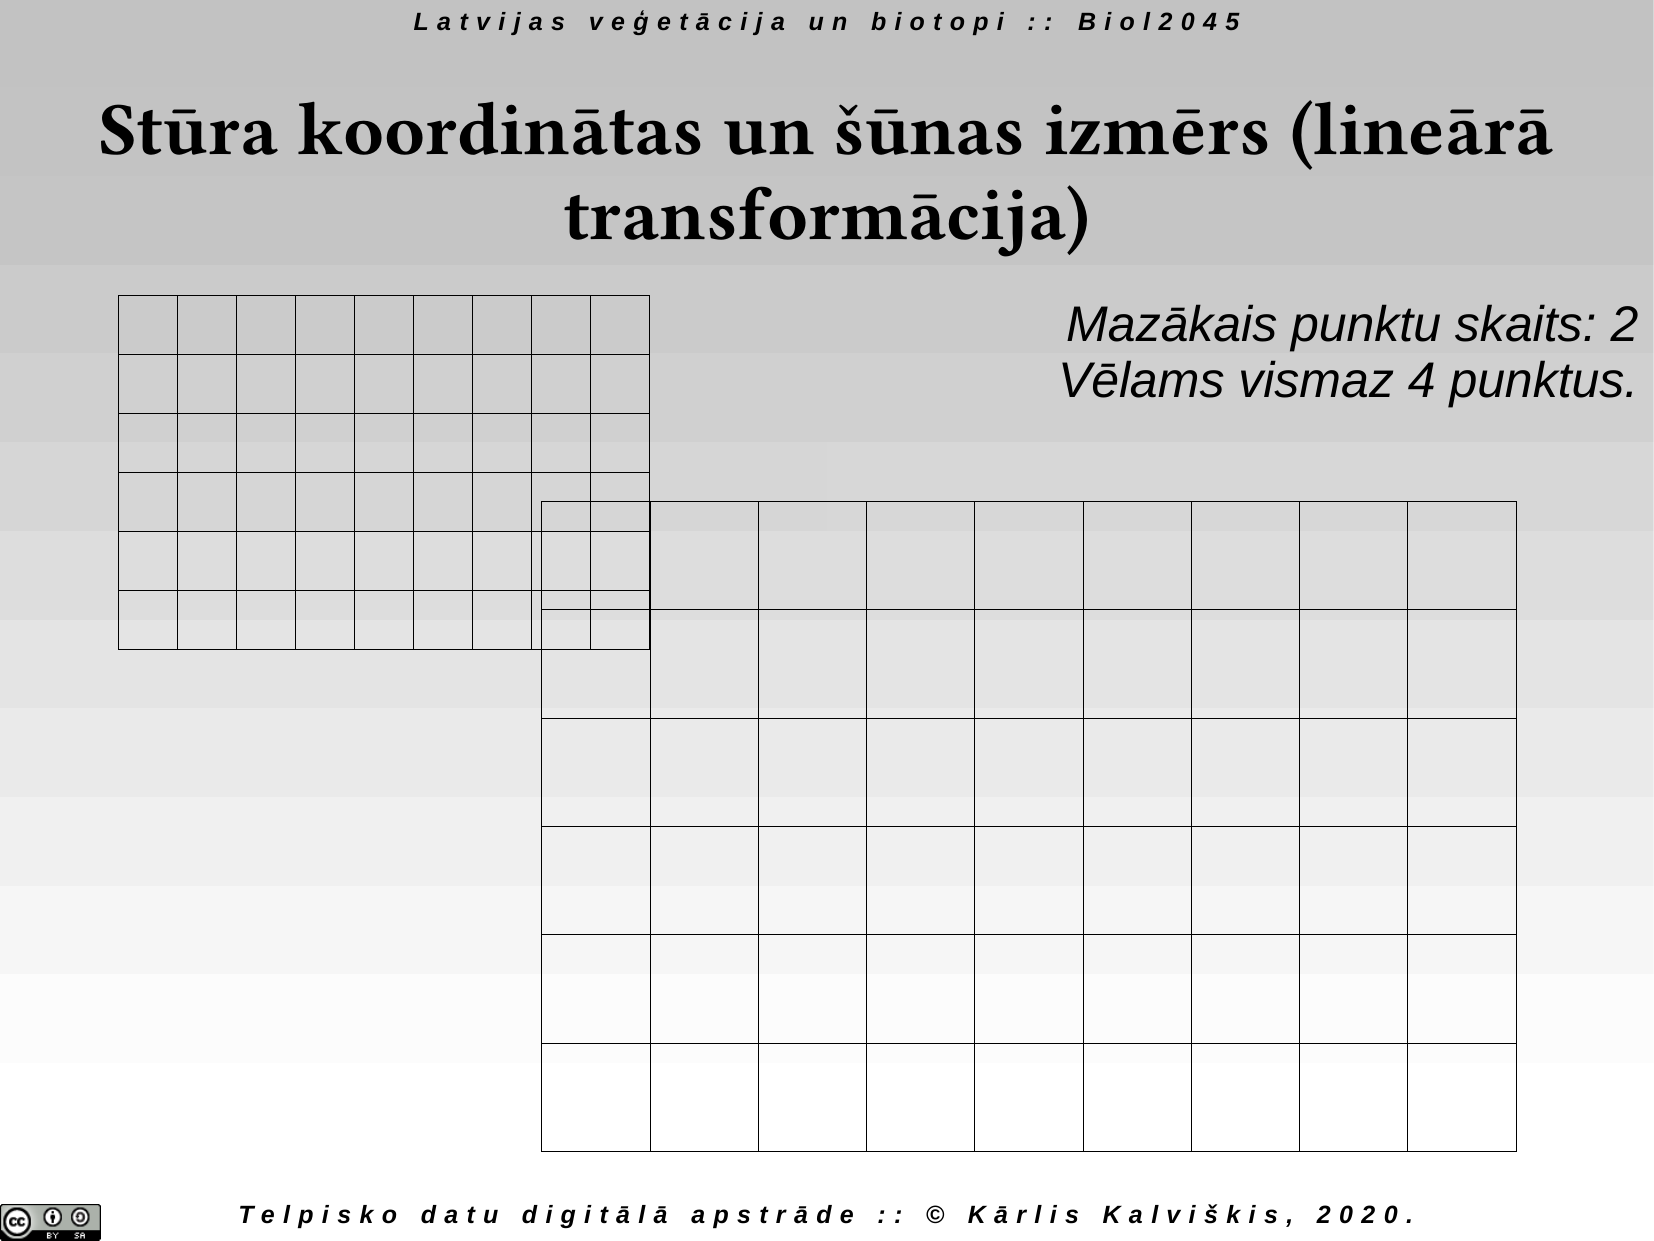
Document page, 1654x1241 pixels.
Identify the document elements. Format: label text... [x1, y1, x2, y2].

text_box Mazākais punktu skaits: 2 Vēlams vismaz 4 punktus. [979, 289, 1654, 482]
title Stūra koordinātas un šūnas izmērs (lineārā transformācija) [29, 56, 1625, 289]
picture [0, 0, 1654, 1241]
